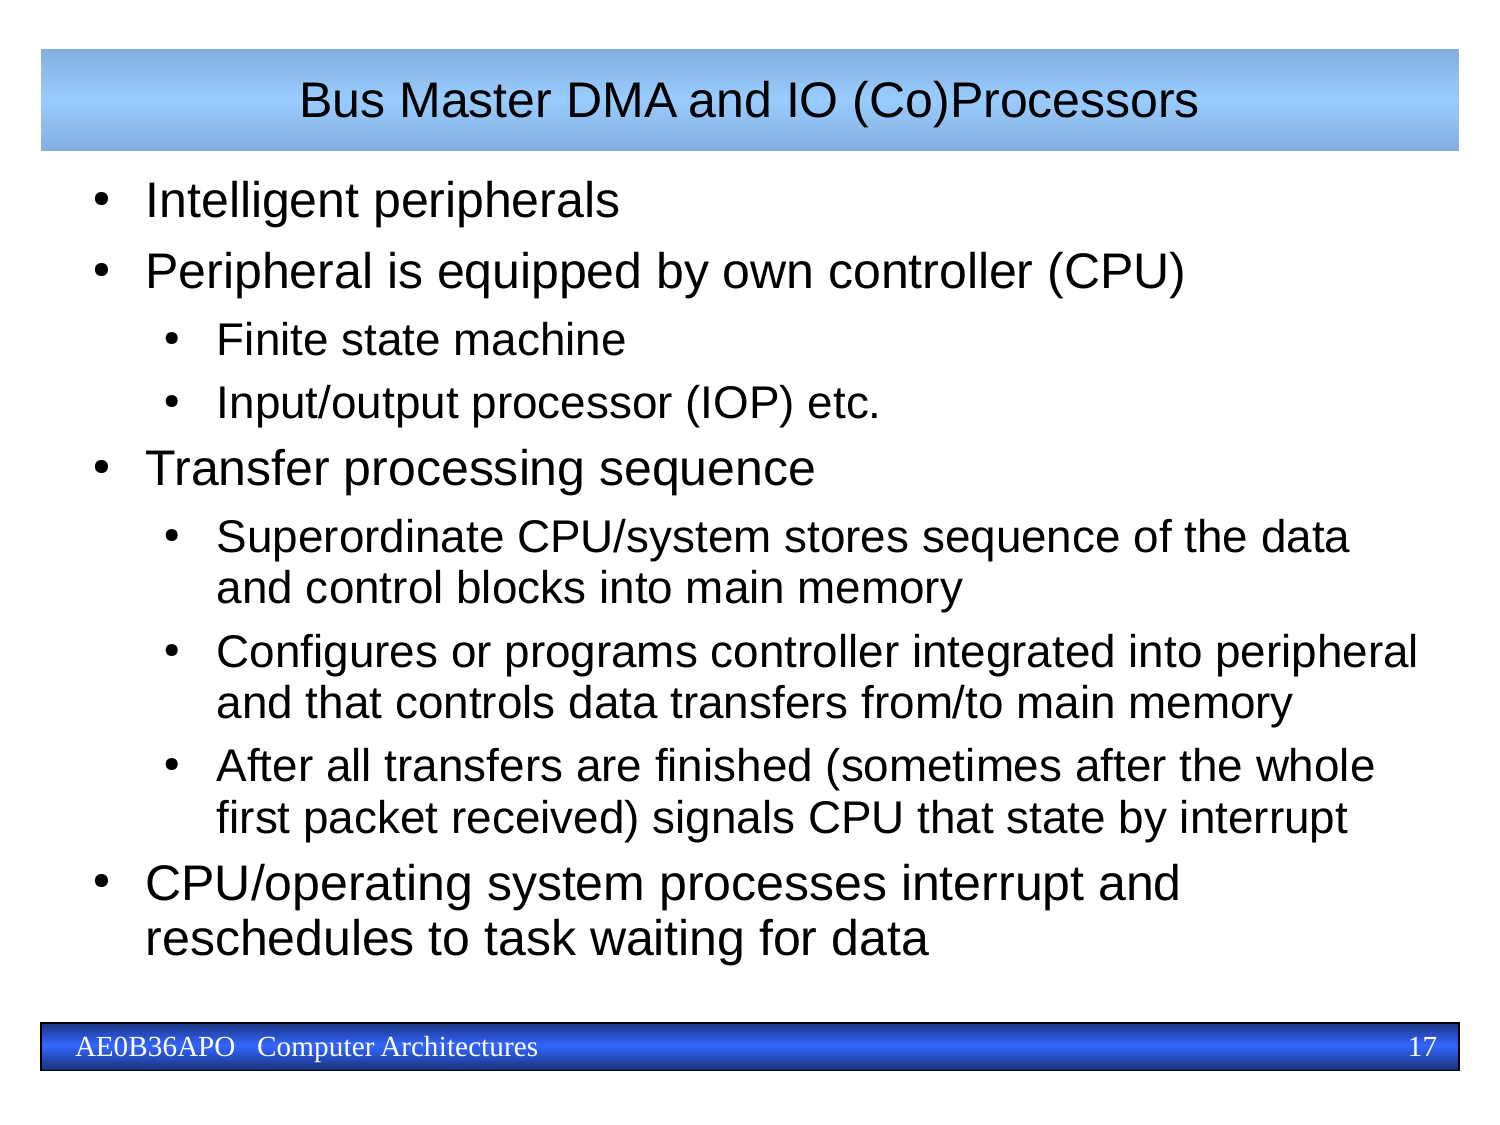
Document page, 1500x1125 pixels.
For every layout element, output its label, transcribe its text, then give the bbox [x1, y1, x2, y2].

title Bus Master DMA and IO (Co)Processors [41, 49, 1459, 151]
list Intelligent peripherals Peripheral is equipped by own controller (CPU) Finite state machine Input/output processor (IOP) etc. Transfer processing sequence Superordinate CPU/system stores sequence of the data and control blocks into main memory Configures or programs controller integrated into peripheral and that controls data transfers from/to main memory After all transfers are finished (sometimes after the whole first packet received) signals CPU that state by interrupt CPU/operating system processes interrupt and reschedules to task waiting for data [75, 172, 1426, 1000]
